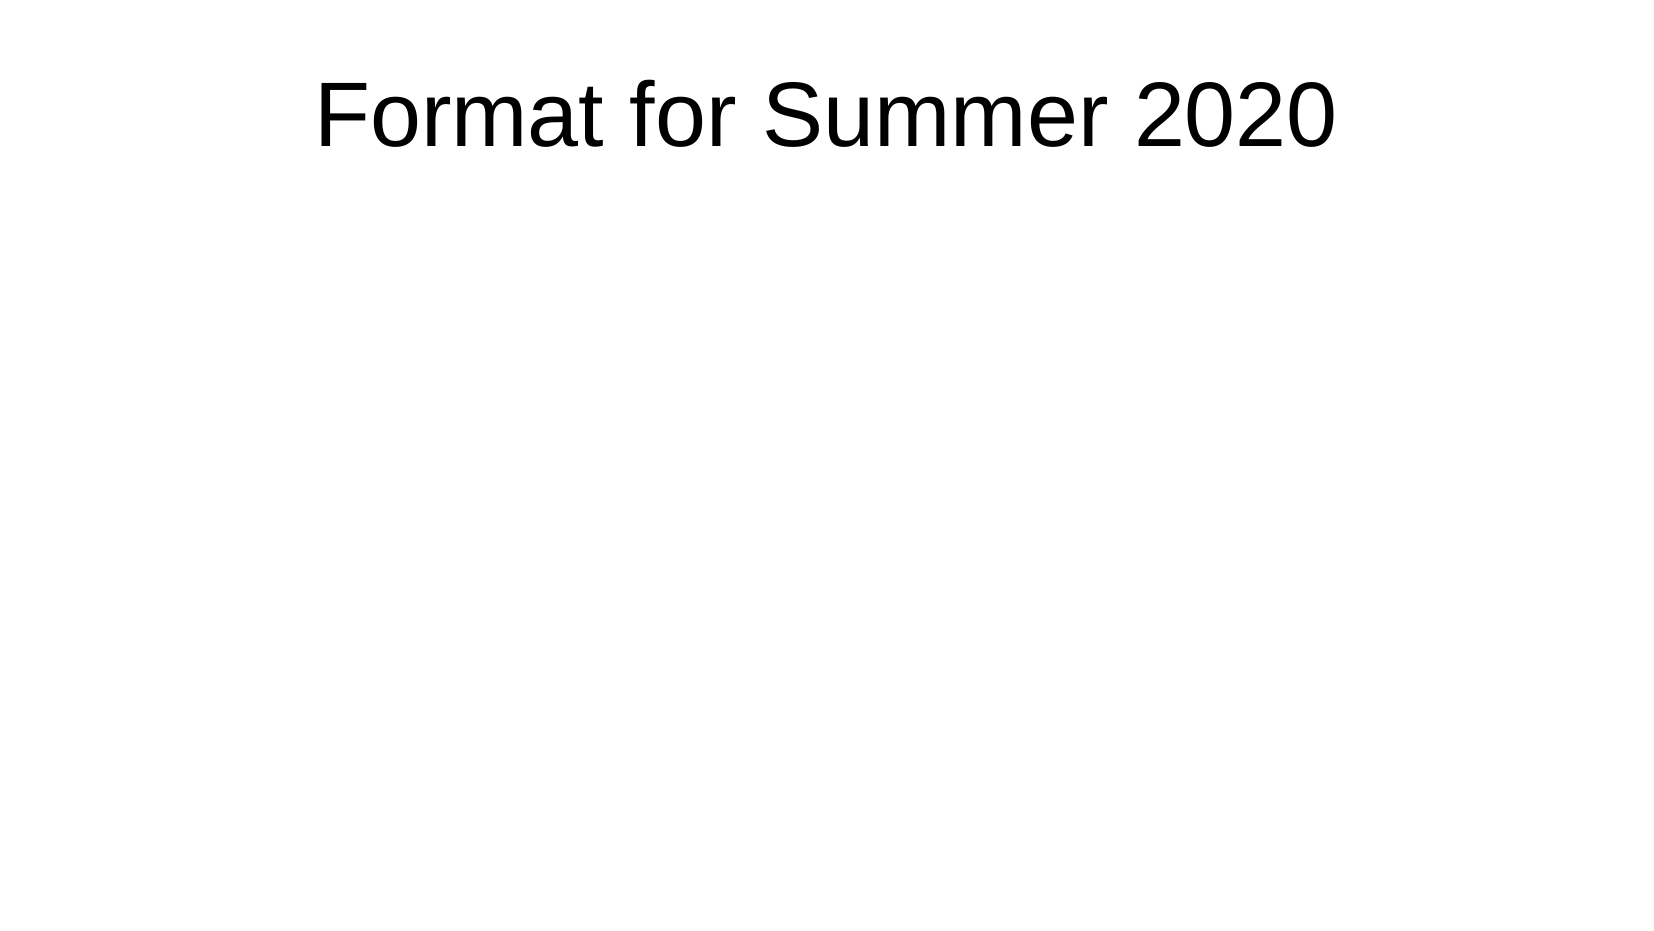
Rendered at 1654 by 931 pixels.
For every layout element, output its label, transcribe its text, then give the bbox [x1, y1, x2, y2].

title Format for Summer 2020 [82, 37, 1571, 193]
